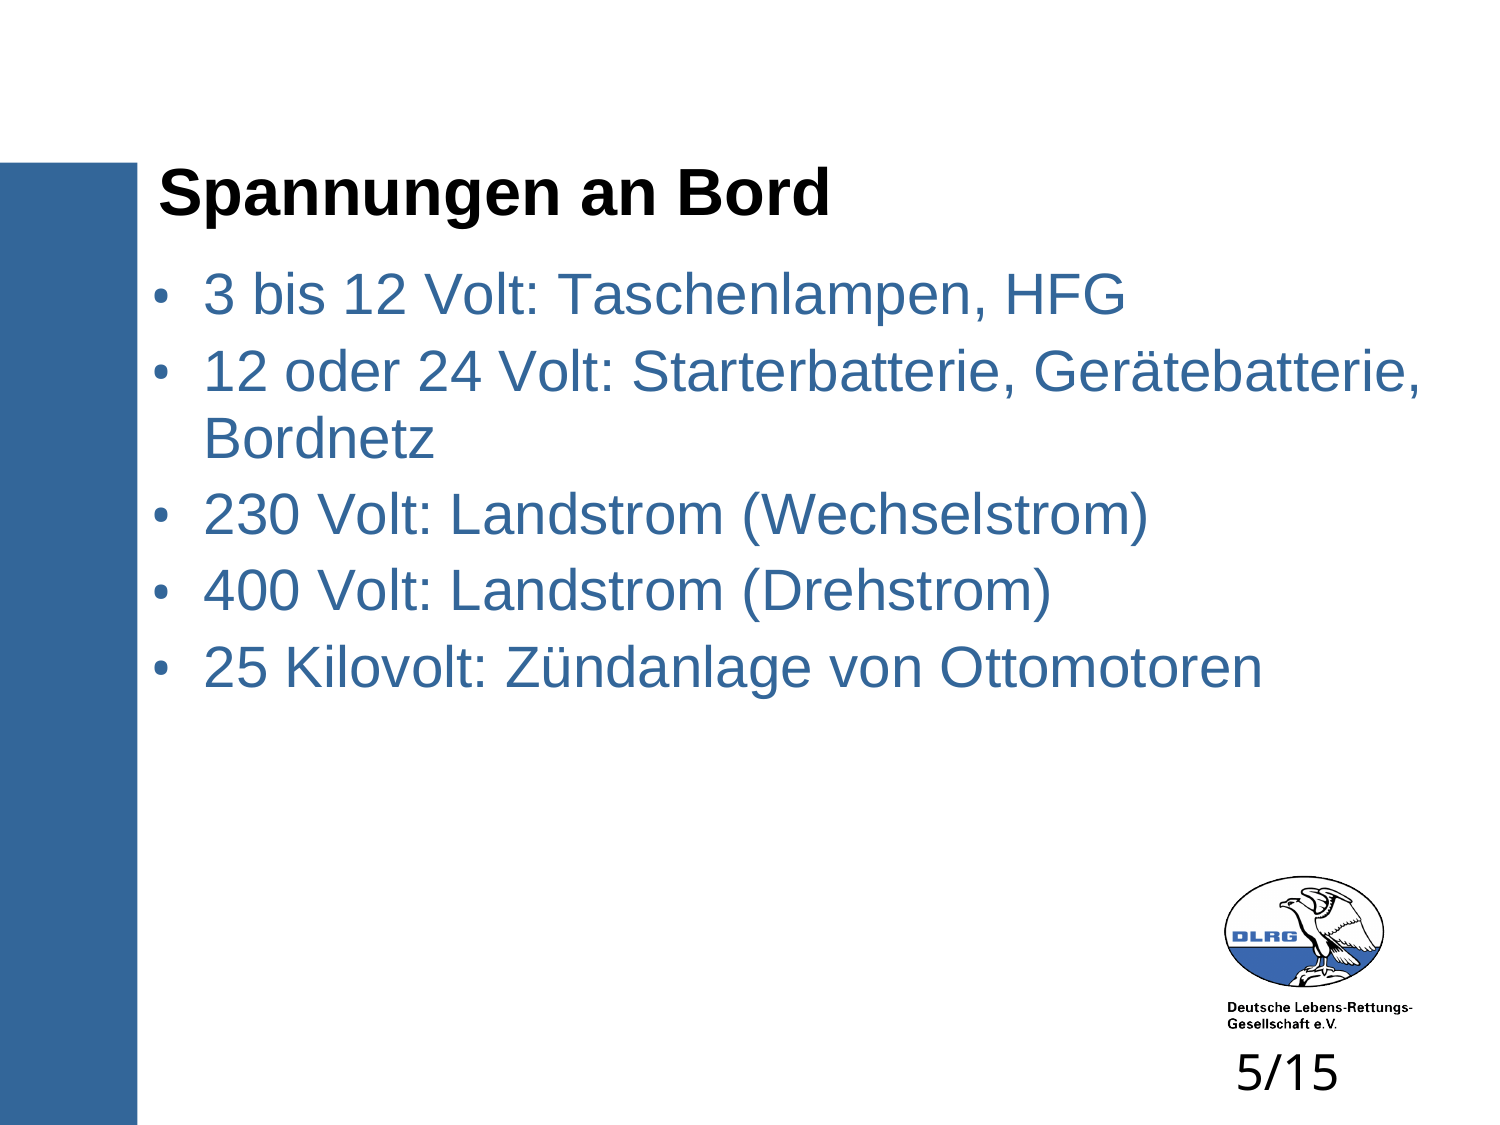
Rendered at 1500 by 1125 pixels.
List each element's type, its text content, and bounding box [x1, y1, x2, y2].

title Spannungen an Bord [158, 113, 1434, 275]
picture [1224, 874, 1413, 1030]
list 3 bis 12 Volt: Taschenlampen, HFG 12 oder 24 Volt: Starterbatterie, Gerätebatterie, Bordnetz 230 Volt: Landstrom (Wechselstrom) 400 Volt: Landstrom (Drehstrom) 25 Kilovolt: Zündanlage von Ottomotoren [150, 260, 1426, 865]
text_box <Nummer>/15 [1220, 1044, 1500, 1115]
